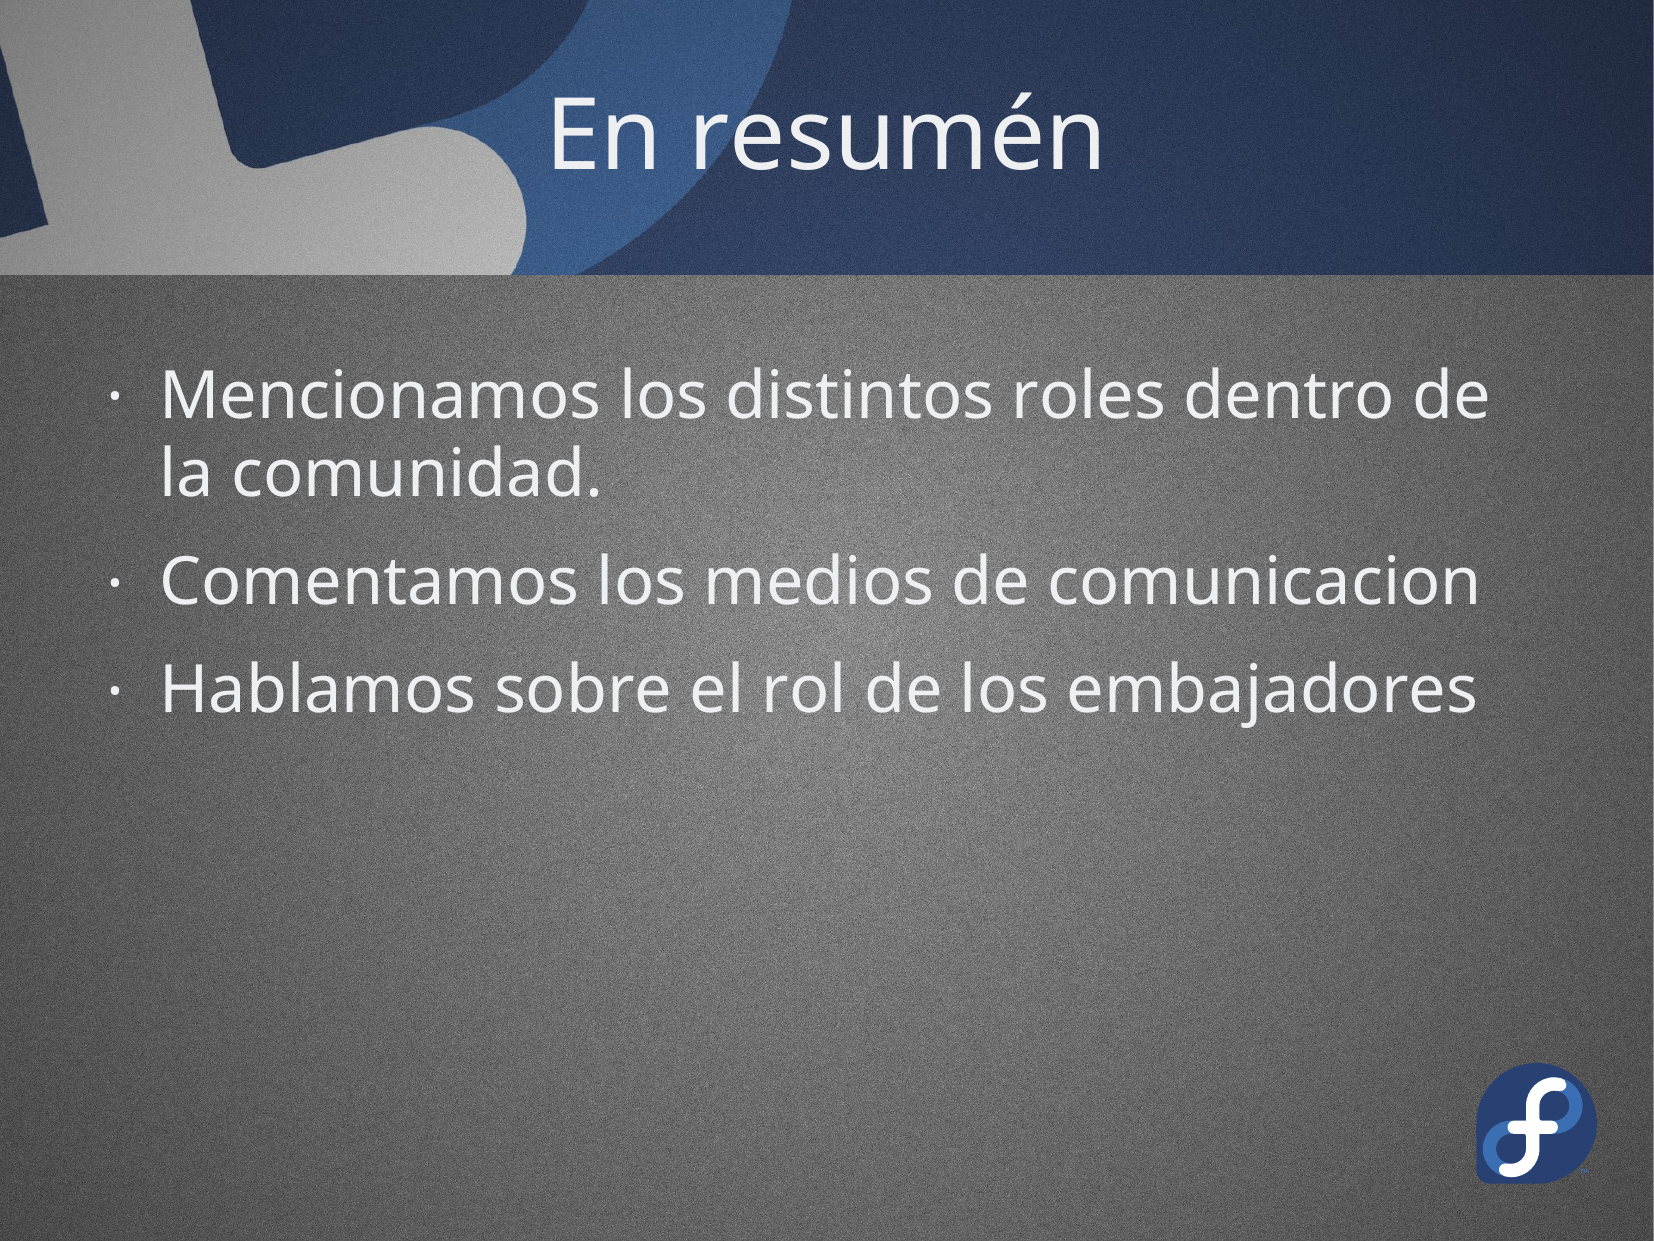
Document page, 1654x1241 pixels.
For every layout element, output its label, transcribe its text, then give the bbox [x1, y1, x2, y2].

text_box En resumén [88, 29, 1565, 237]
picture [0, 0, 1654, 1241]
text_box Mencionamos los distintos roles dentro de la comunidad. Comentamos los medios de comunicacion Hablamos sobre el rol de los embajadores [88, 354, 1565, 1064]
